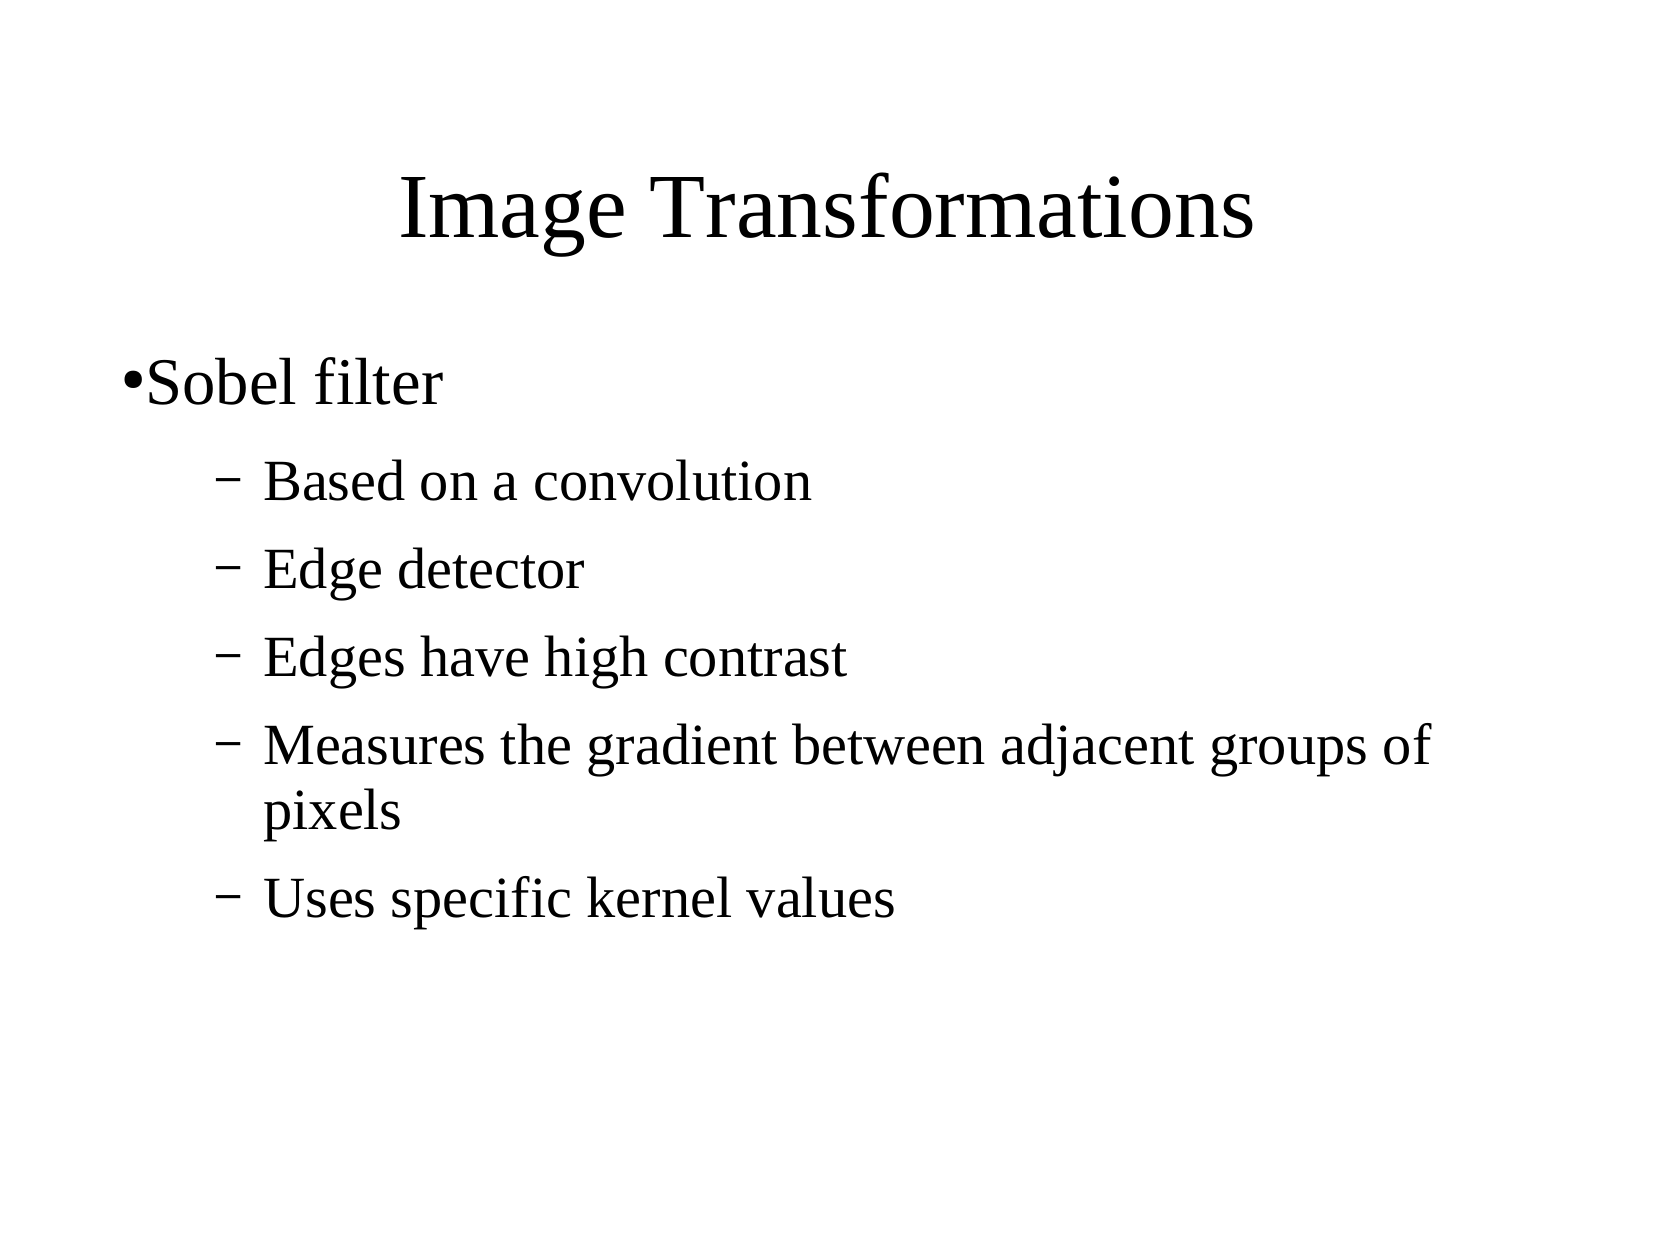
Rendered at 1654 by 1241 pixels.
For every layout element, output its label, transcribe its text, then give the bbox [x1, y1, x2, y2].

title Image Transformations [121, 102, 1534, 311]
list Sobel filter Based on a convolution Edge detector Edges have high contrast Measures the gradient between adjacent groups of pixels Uses specific kernel values [121, 344, 1534, 1127]
